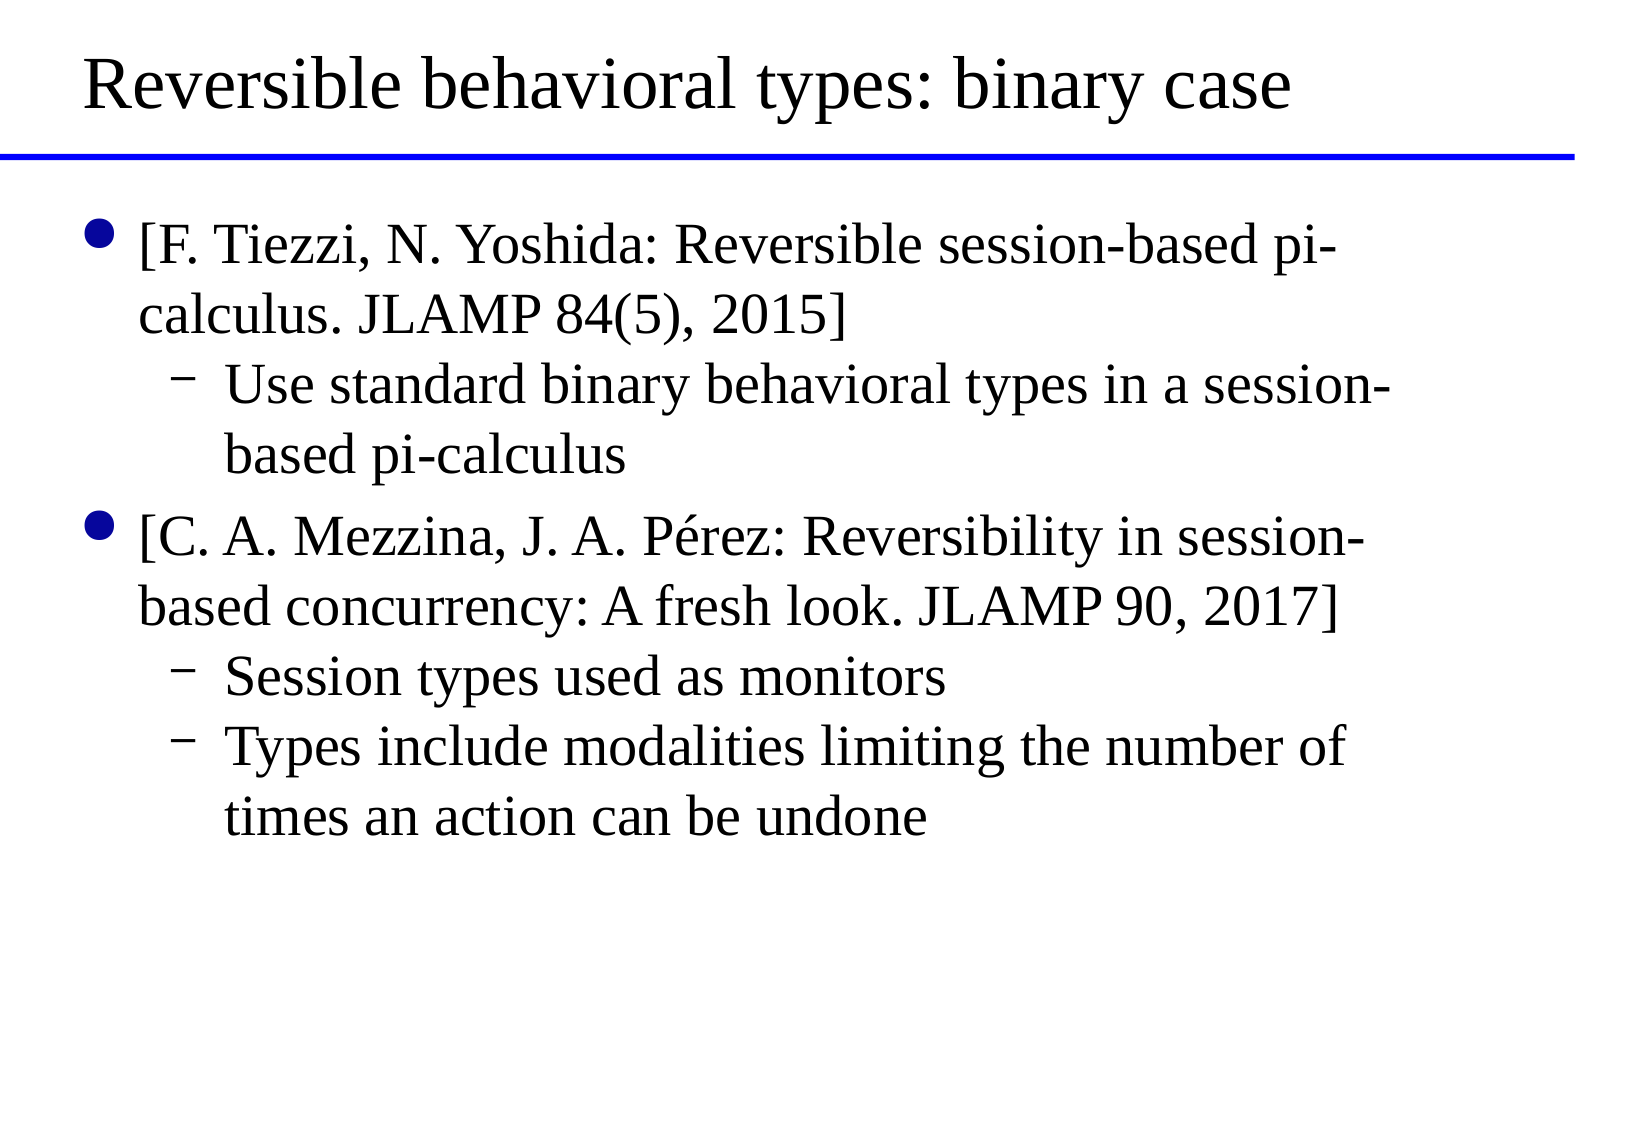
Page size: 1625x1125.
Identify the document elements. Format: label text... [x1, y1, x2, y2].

list [F. Tiezzi, N. Yoshida: Reversible session-based pi-calculus. JLAMP 84(5), 2015] Use standard binary behavioral types in a session-based pi-calculus [C. A. Mezzina, J. A. Pérez: Reversibility in session-based concurrency: A fresh look. JLAMP 90, 2017] Session types used as monitors Types include modalities limiting the number of times an action can be undone [67, 198, 1478, 1061]
title Reversible behavioral types: binary case [67, 27, 1544, 131]
